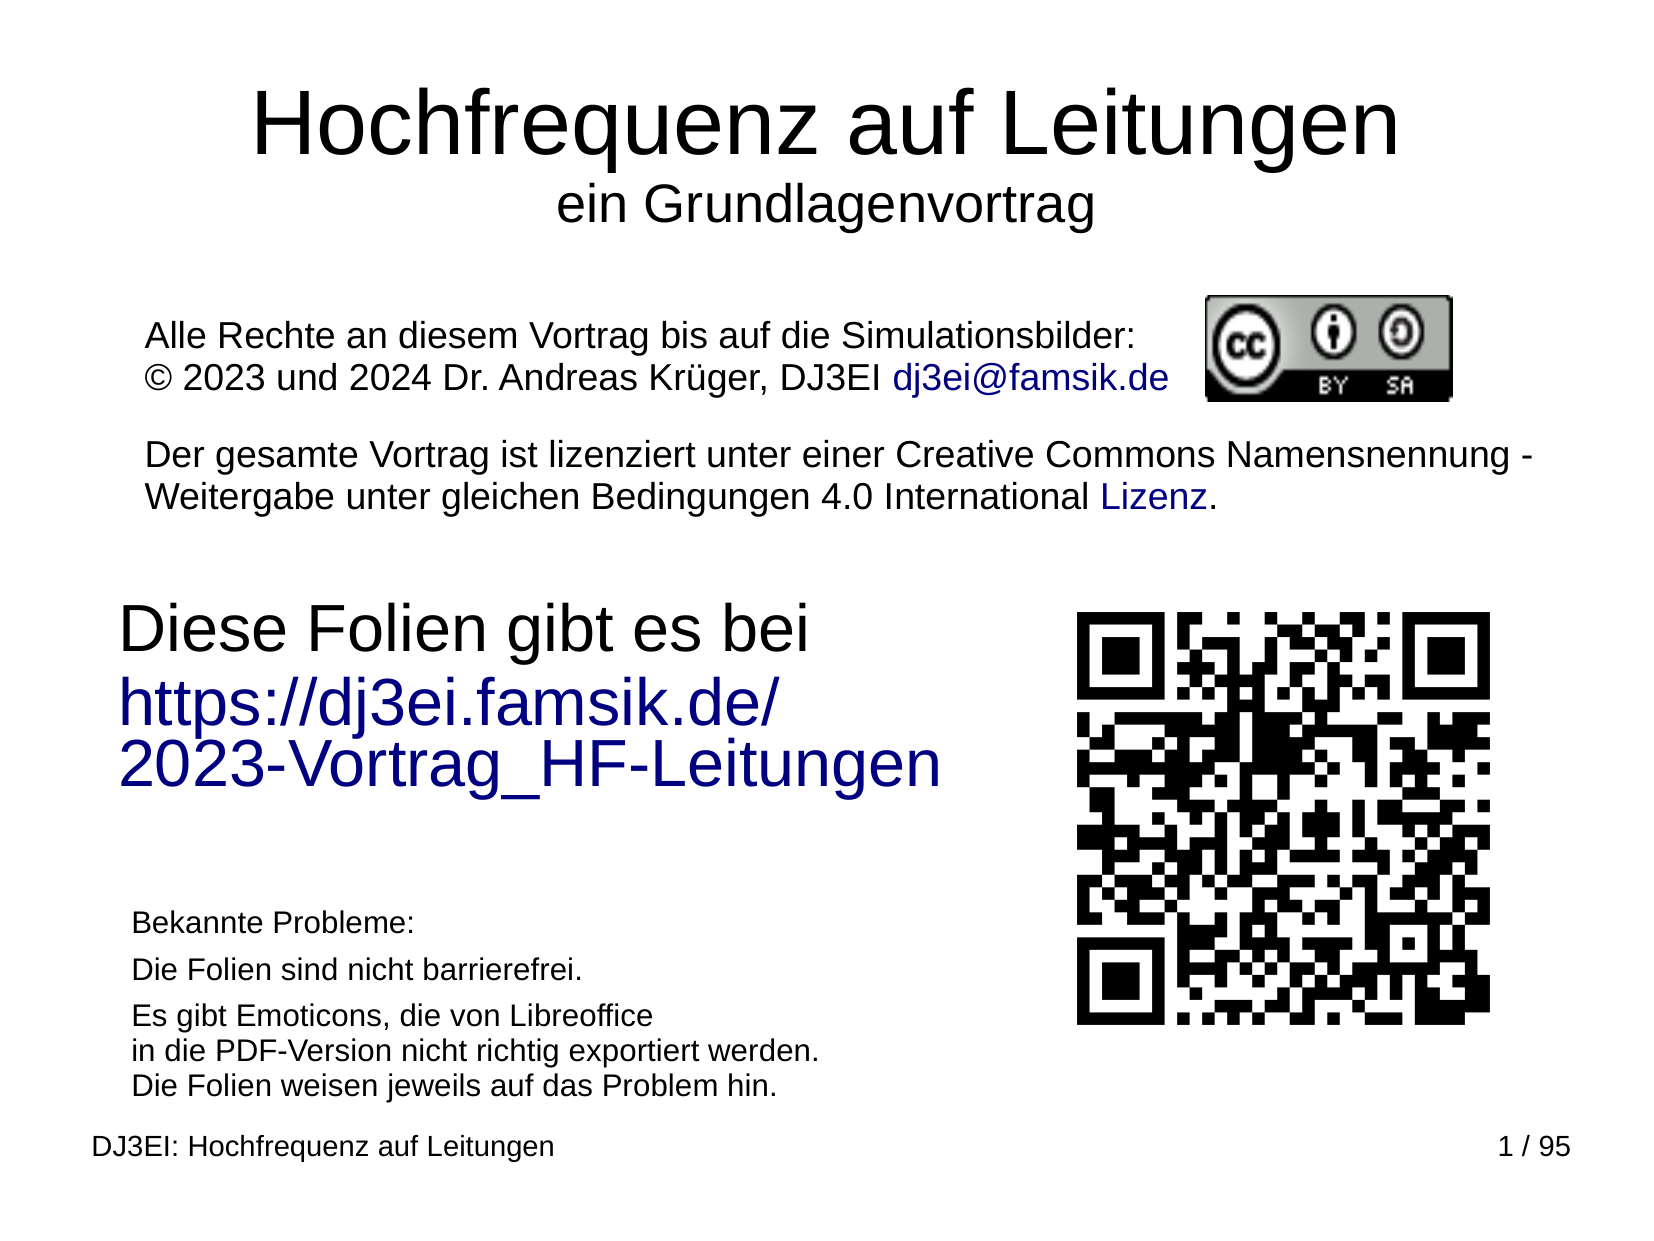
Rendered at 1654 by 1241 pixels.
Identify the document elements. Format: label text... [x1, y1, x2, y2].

list Diese Folien gibt es bei https://dj3ei.famsik.de/ 2023-Vortrag_HF-Leitungen [47, 590, 945, 827]
picture [1205, 295, 1453, 402]
text_box Alle Rechte an diesem Vortrag bis auf die Simulationsbilder: © 2023 und 2024 Dr. Andreas Krüger, DJ3EI dj3ei@famsik.de Der gesamte Vortrag ist lizenziert unter einer Creative Commons Namensnennung - Weitergabe unter gleichen Bedingungen 4.0 International Lizenz. [129, 307, 1583, 526]
title Hochfrequenz auf Leitungen ein Grundlagenvortrag [82, 49, 1571, 257]
text_box Bekannte Probleme: Die Folien sind nicht barrierefrei. Es gibt Emoticons, die von Libreoffice in die PDF-Version nicht richtig exportiert werden. Die Folien weisen jeweils auf das Problem hin. [116, 898, 1045, 1111]
picture [1027, 562, 1540, 1075]
